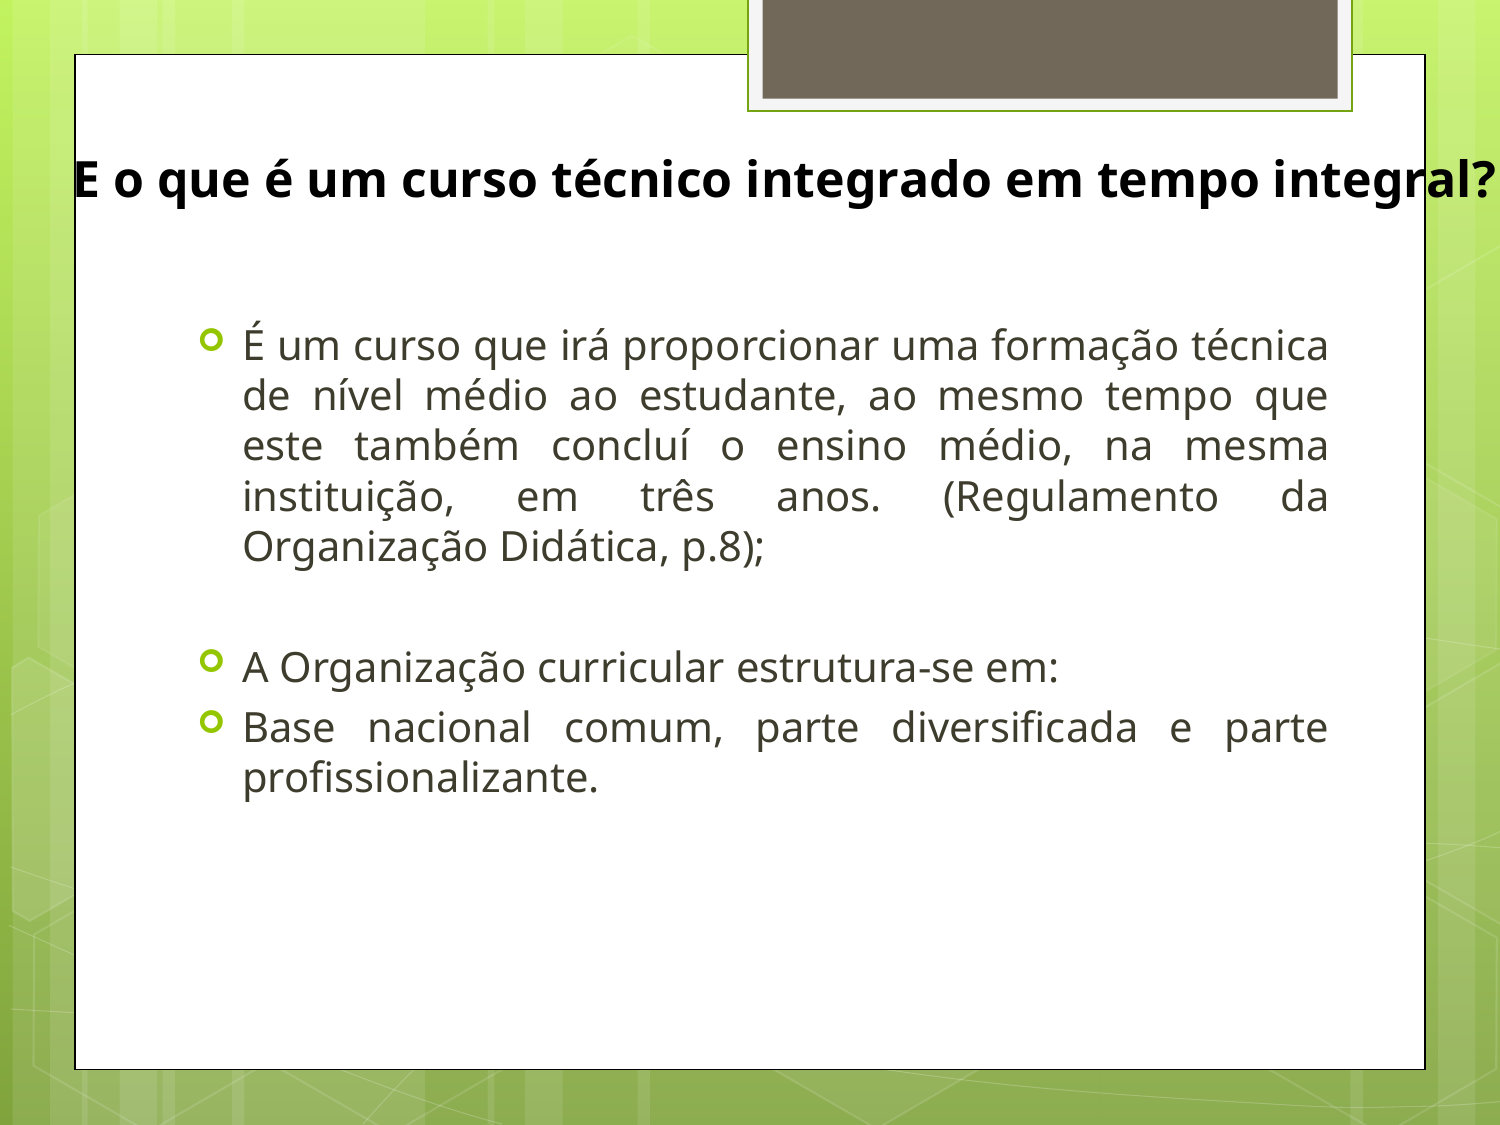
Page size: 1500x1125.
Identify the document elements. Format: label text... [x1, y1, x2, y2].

text_box E o que é um curso técnico integrado em tempo integral? [57, 140, 1500, 276]
list É um curso que irá proporcionar uma formação técnica de nível médio ao estudante, ao mesmo tempo que este também concluí o ensino médio, na mesma instituição, em três anos. (Regulamento da Organização Didática, p.8); A Organização curricular estrutura-se em: Base nacional comum, parte diversificada e parte profissionalizante. [171, 276, 1345, 957]
